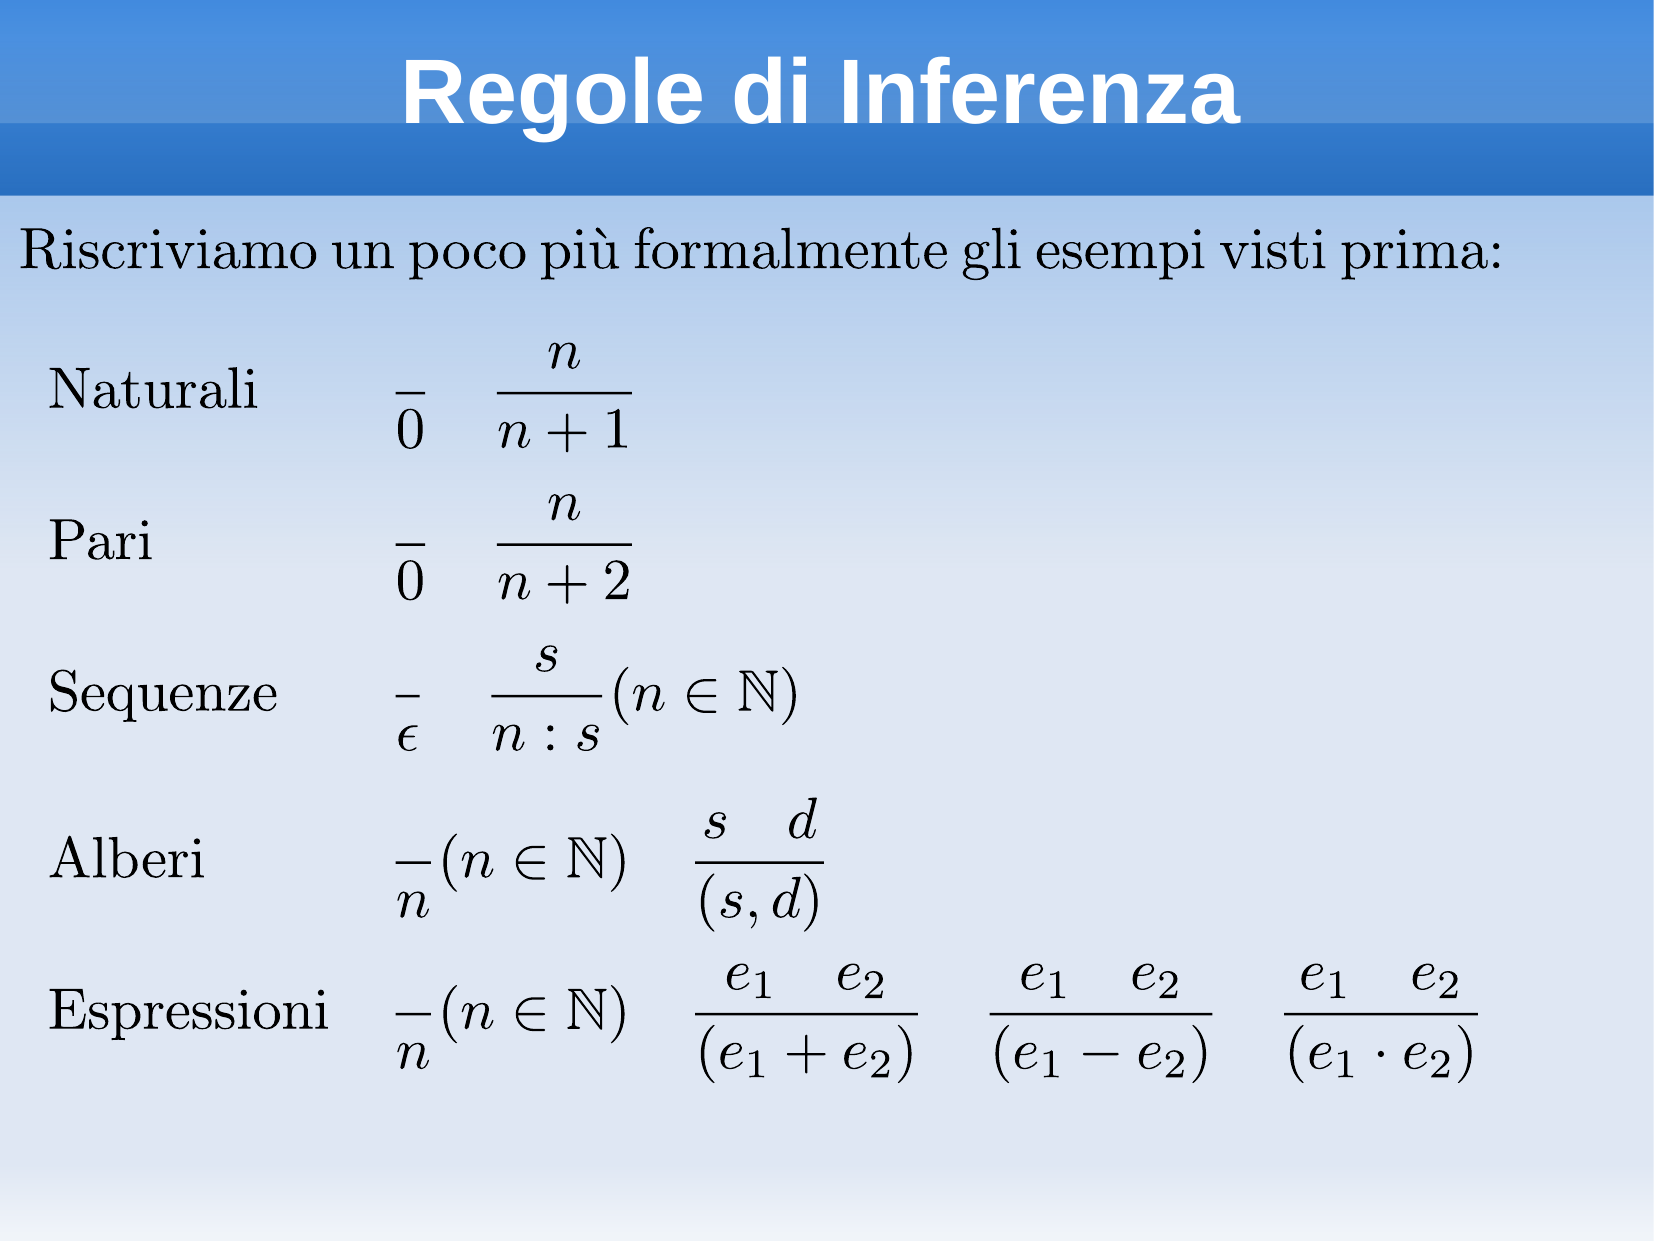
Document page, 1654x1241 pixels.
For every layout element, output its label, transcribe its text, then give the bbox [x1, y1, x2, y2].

text_box [18, 227, 1505, 1084]
title Regole di Inferenza [76, 0, 1565, 196]
picture [0, 0, 1654, 1241]
